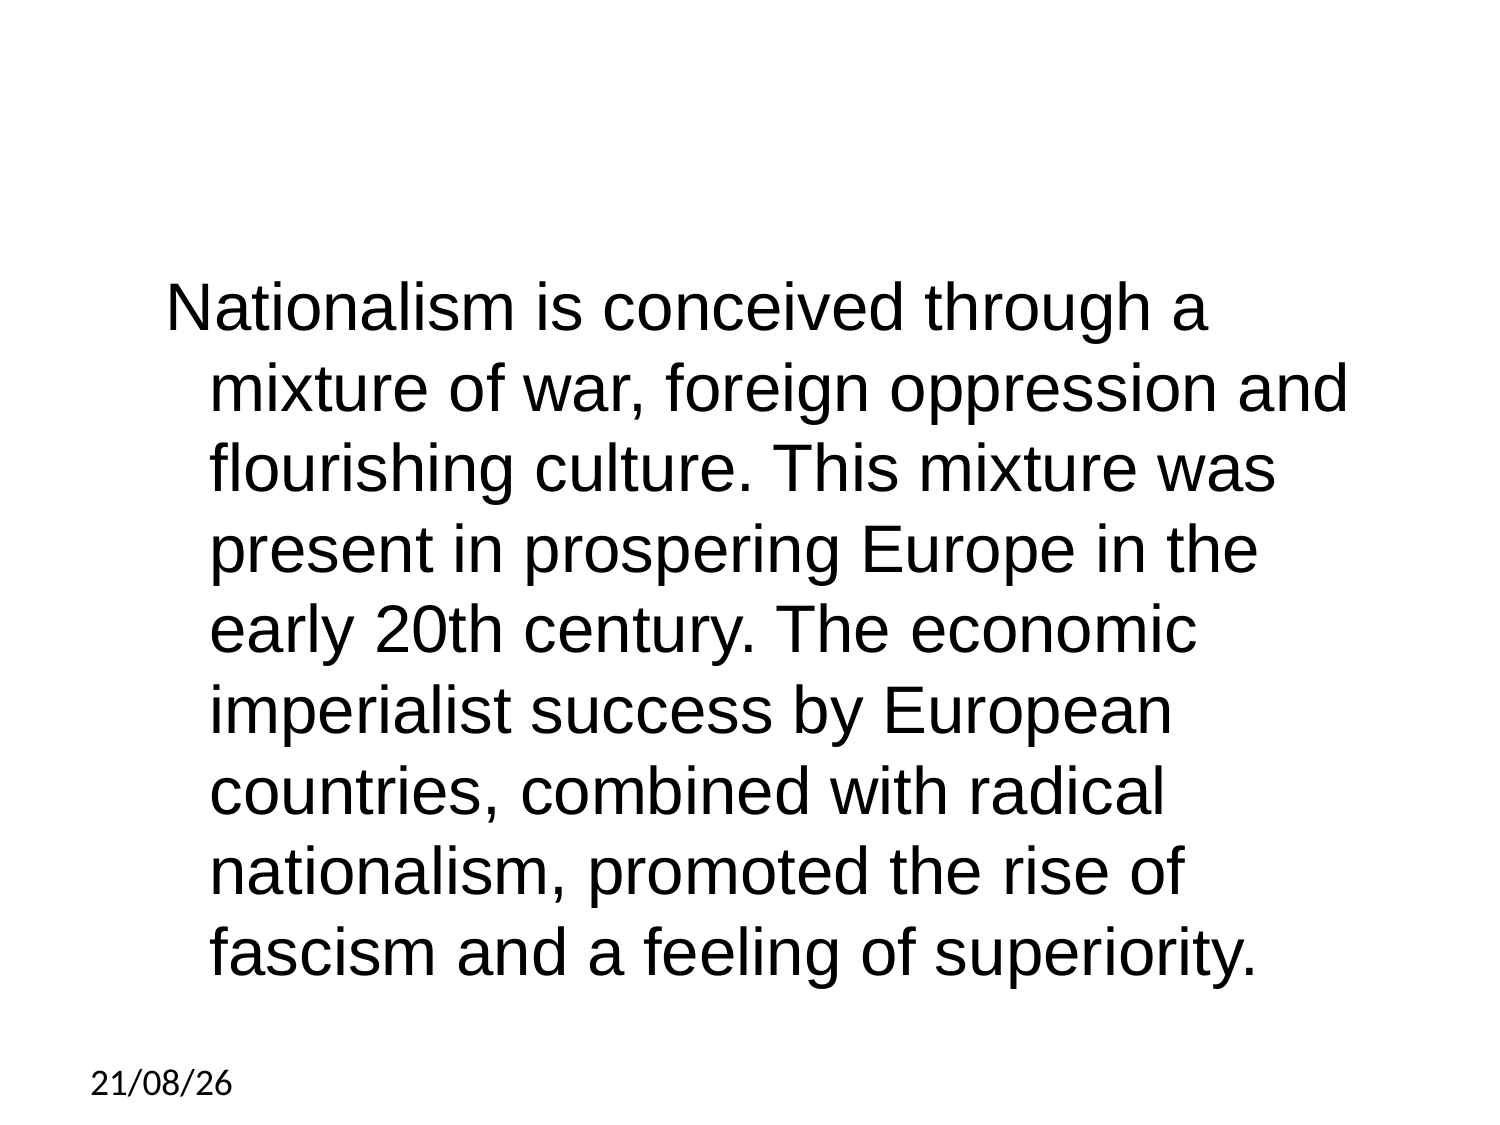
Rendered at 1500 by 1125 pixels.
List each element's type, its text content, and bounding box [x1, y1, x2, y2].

list Nationalism is conceived through a mixture of war, foreign oppression and flourishing culture. This mixture was present in prospering Europe in the early 20th century. The economic imperialist success by European countries, combined with radical nationalism, promoted the rise of fascism and a feeling of superiority. [75, 263, 1425, 993]
text_box 2013/3/15 [75, 1042, 425, 1103]
